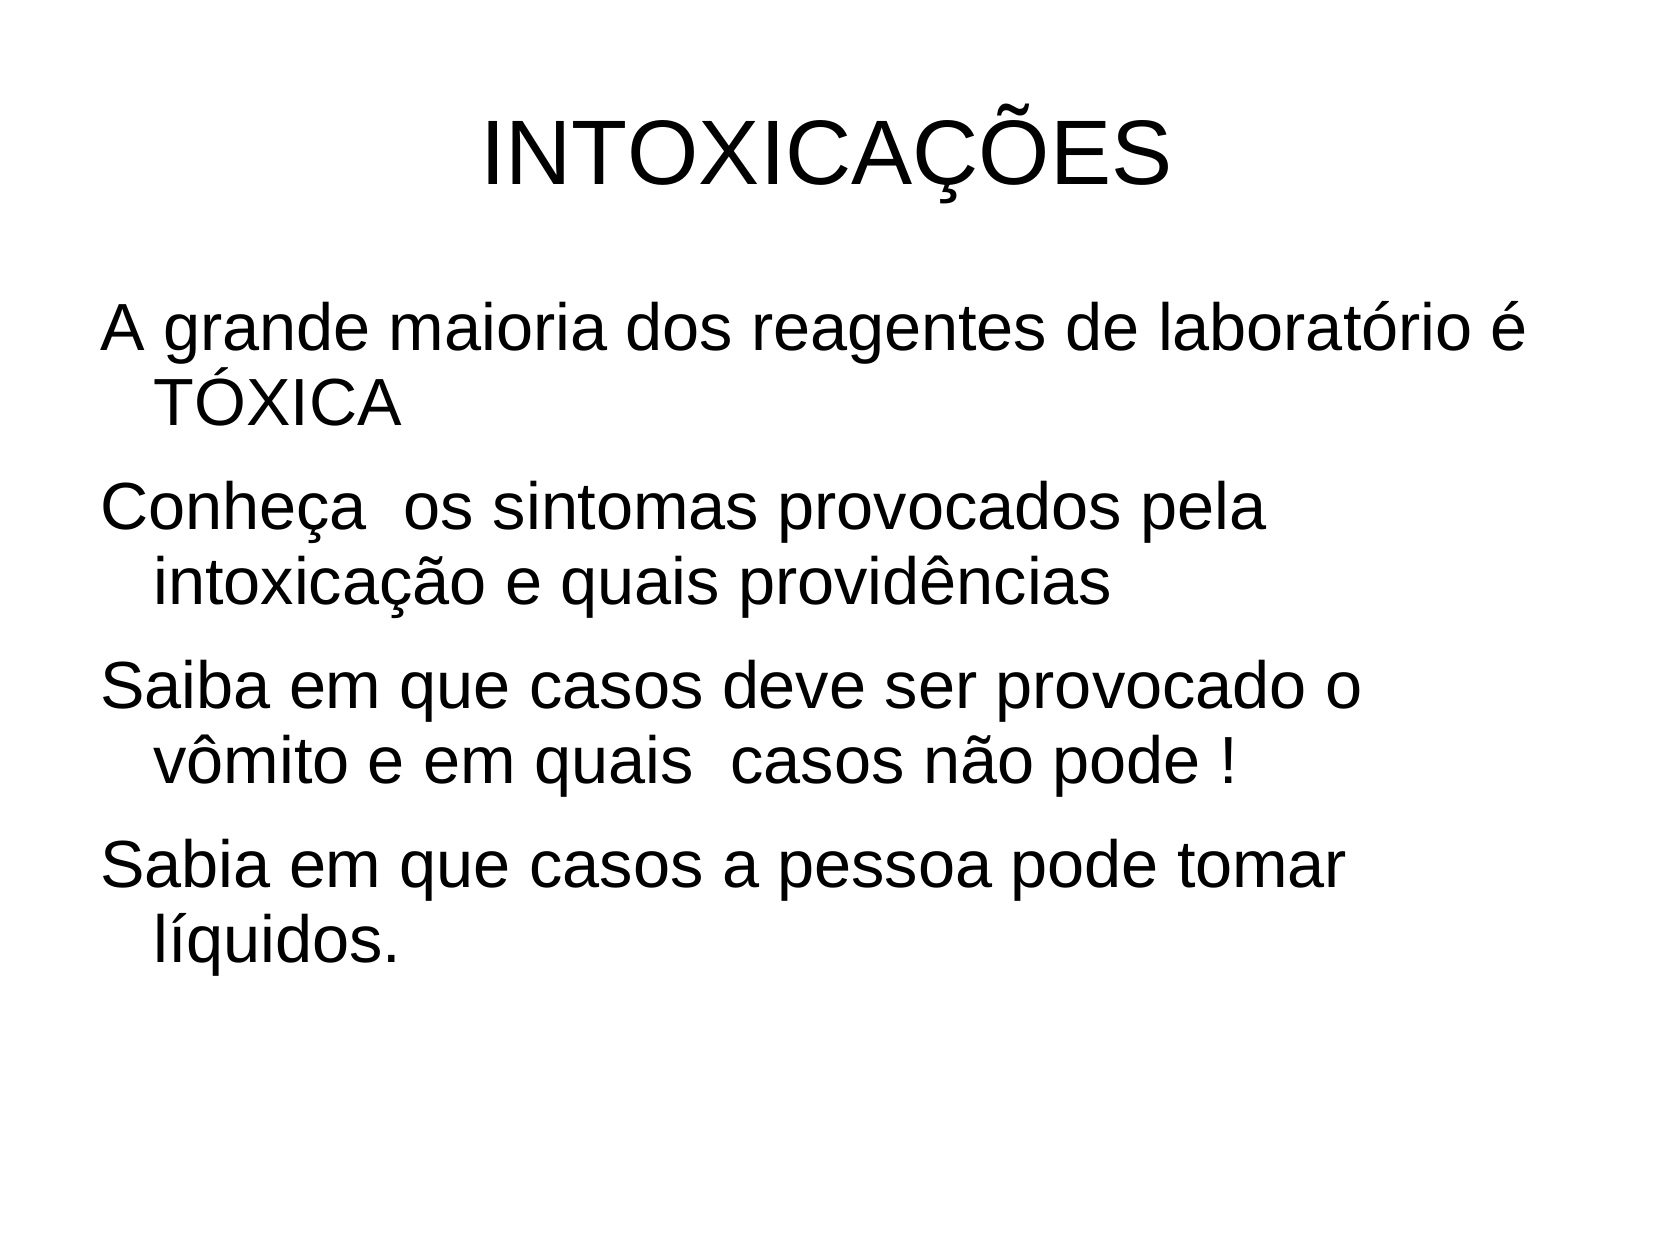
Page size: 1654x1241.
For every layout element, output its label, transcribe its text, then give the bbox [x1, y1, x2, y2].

title INTOXICAÇÕES [82, 49, 1571, 257]
list A grande maioria dos reagentes de laboratório é TÓXICA Conheça os sintomas provocados pela intoxicação e quais providências Saiba em que casos deve ser provocado o vômito e em quais casos não pode ! Sabia em que casos a pessoa pode tomar líquidos. [82, 290, 1571, 1094]
